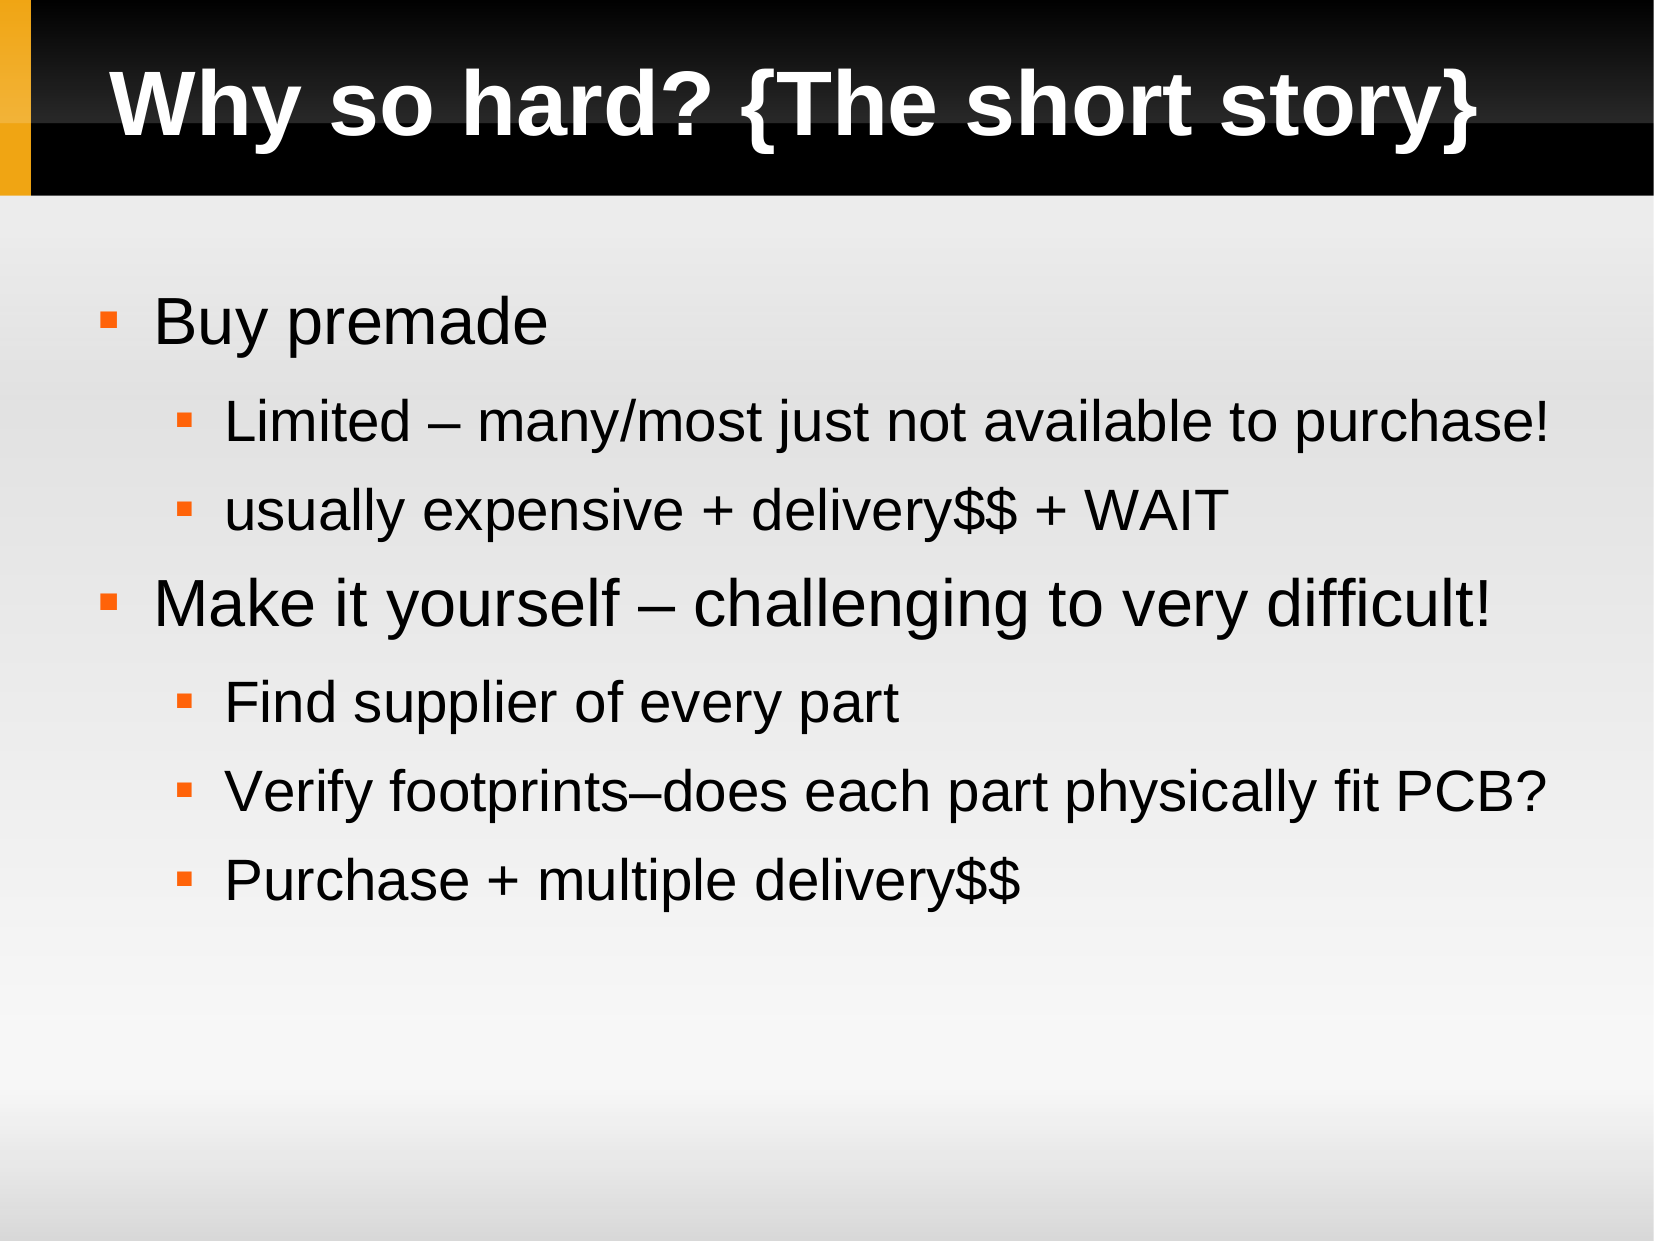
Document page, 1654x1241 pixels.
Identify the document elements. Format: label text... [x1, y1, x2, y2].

picture [0, 0, 1654, 1241]
list Buy premade Limited – many/most just not available to purchase! usually expensive + delivery$$ + WAIT Make it yourself – challenging to very difficult! Find supplier of every part Verify footprints–does each part physically fit PCB? Purchase + multiple delivery$$ [82, 284, 1571, 1103]
title Why so hard? {The short story} [76, 0, 1565, 208]
